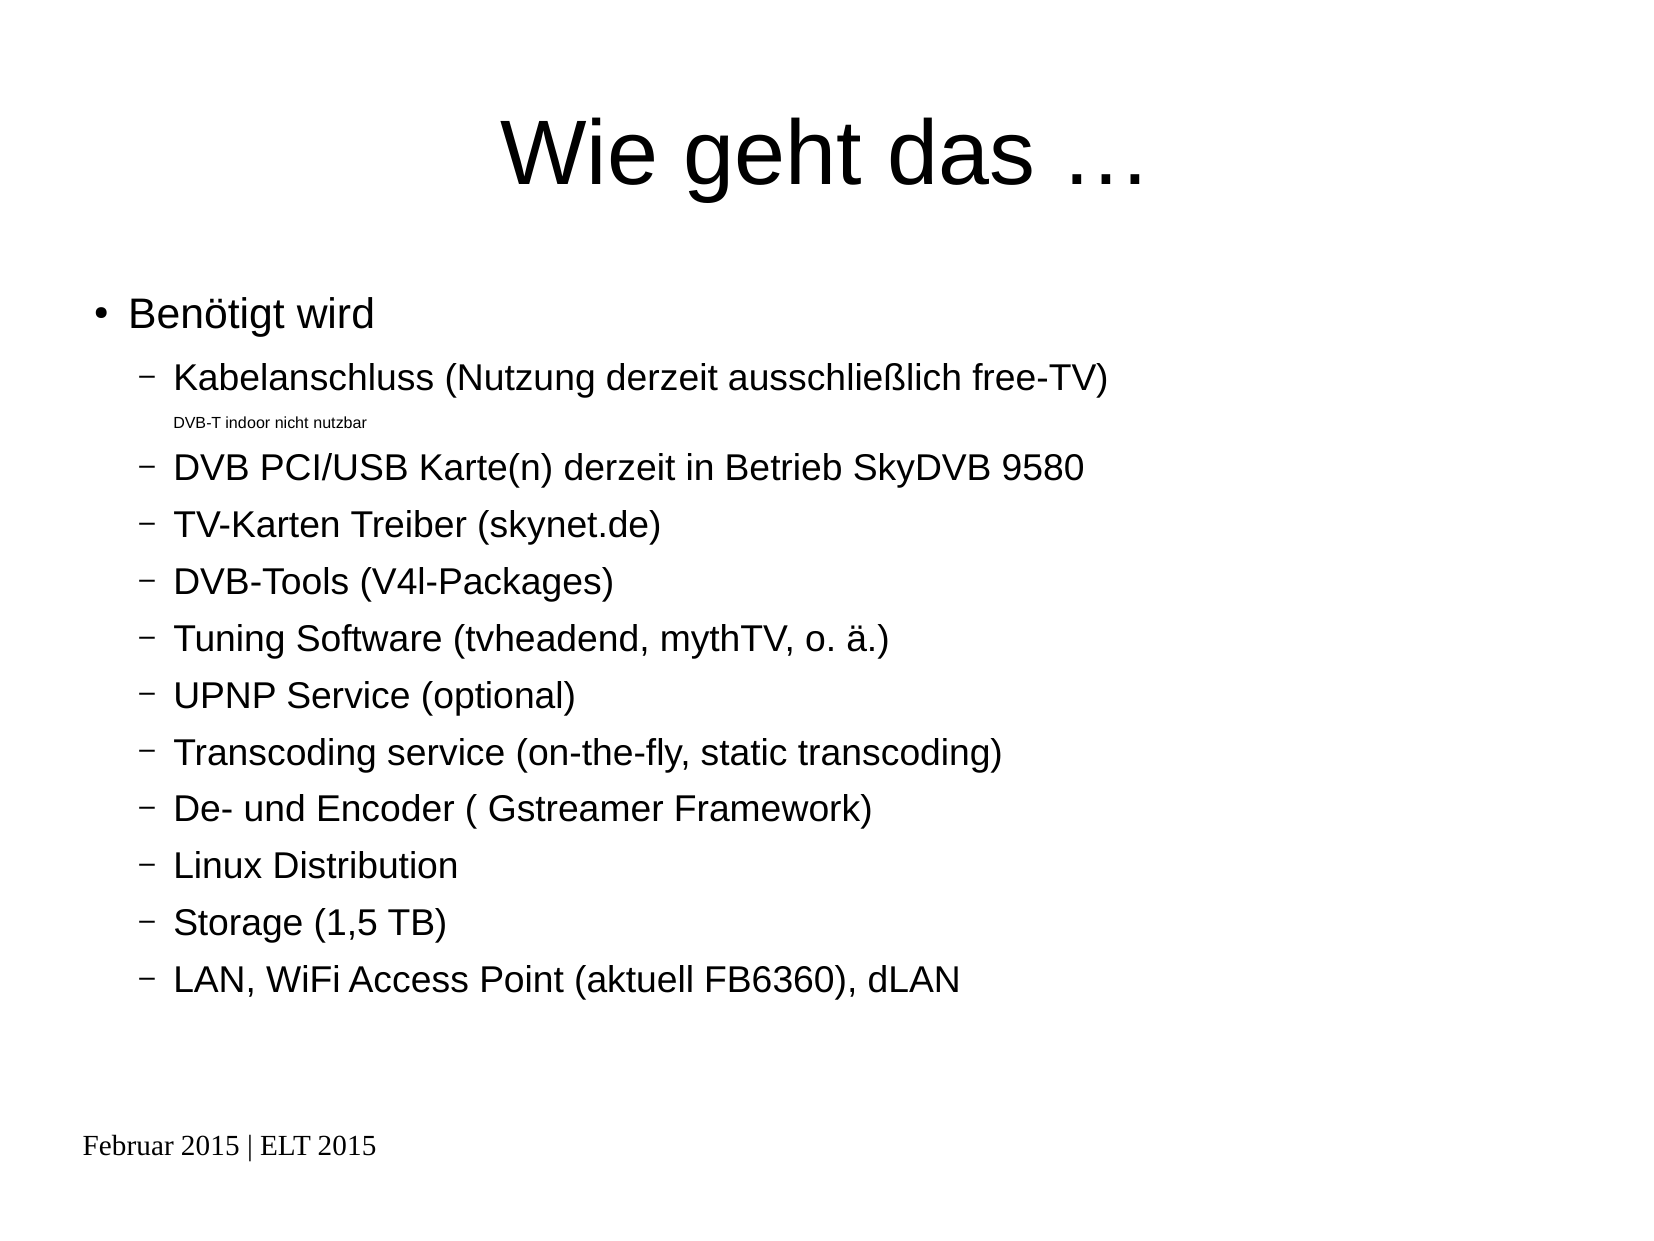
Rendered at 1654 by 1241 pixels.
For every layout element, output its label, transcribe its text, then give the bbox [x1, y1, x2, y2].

title Wie geht das … [82, 49, 1571, 257]
list Benötigt wird Kabelanschluss (Nutzung derzeit ausschließlich free-TV) DVB-T indoor nicht nutzbar DVB PCI/USB Karte(n) derzeit in Betrieb SkyDVB 9580 TV-Karten Treiber (skynet.de) DVB-Tools (V4l-Packages) Tuning Software (tvheadend, mythTV, o. ä.) UPNP Service (optional) Transcoding service (on-the-fly, static transcoding) De- und Encoder ( Gstreamer Framework) Linux Distribution Storage (1,5 TB) LAN, WiFi Access Point (aktuell FB6360), dLAN [82, 290, 1571, 1010]
